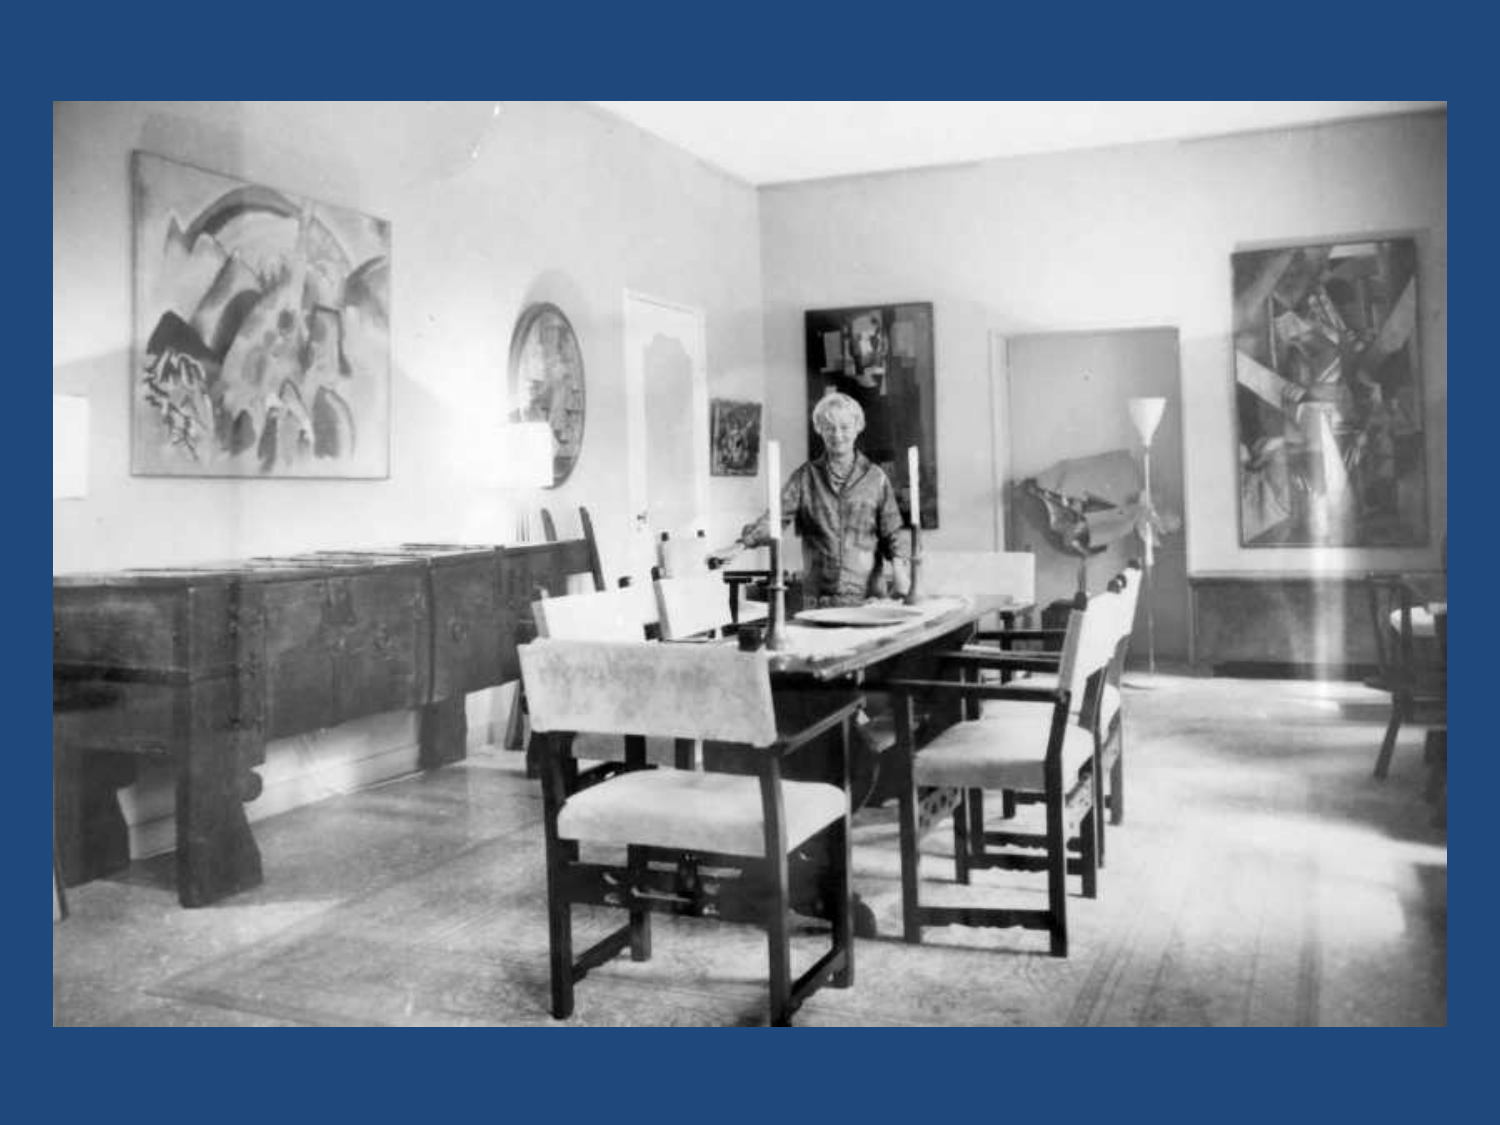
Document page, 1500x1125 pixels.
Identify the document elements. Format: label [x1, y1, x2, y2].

picture [53, 101, 1447, 1027]
